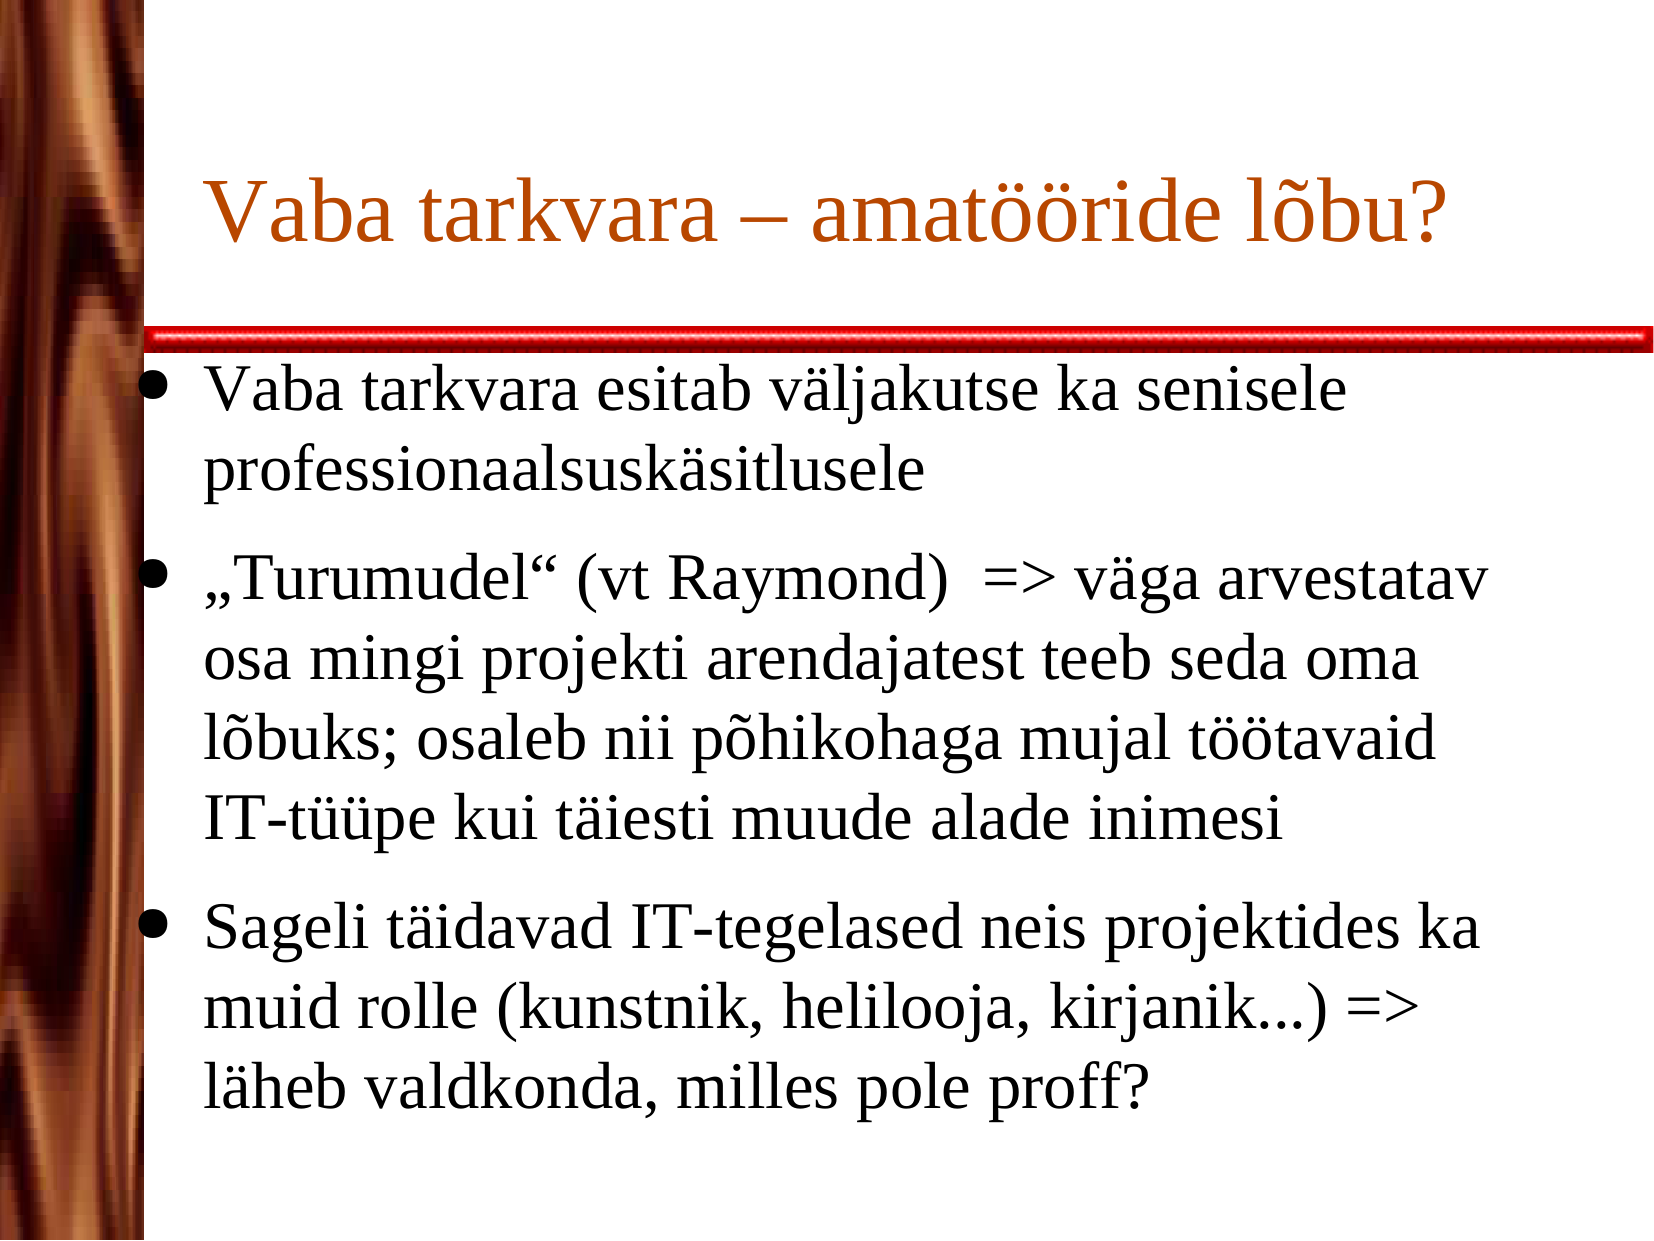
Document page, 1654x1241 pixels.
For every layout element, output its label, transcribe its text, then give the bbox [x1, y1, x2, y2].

list Vaba tarkvara esitab väljakutse ka senisele professionaalsuskäsitlusele „Turumudel“ (vt Raymond) => väga arvestatav osa mingi projekti arendajatest teeb seda oma lõbuks; osaleb nii põhikohaga mujal töötavaid IT-tüüpe kui täiesti muude alade inimesi Sageli täidavad IT-tegelased neis projektides ka muid rolle (kunstnik, helilooja, kirjanik...) => läheb valdkonda, milles pole proff? [121, 344, 1533, 1126]
picture [0, 0, 1654, 1240]
title Vaba tarkvara – amatööride lõbu? [121, 98, 1533, 314]
